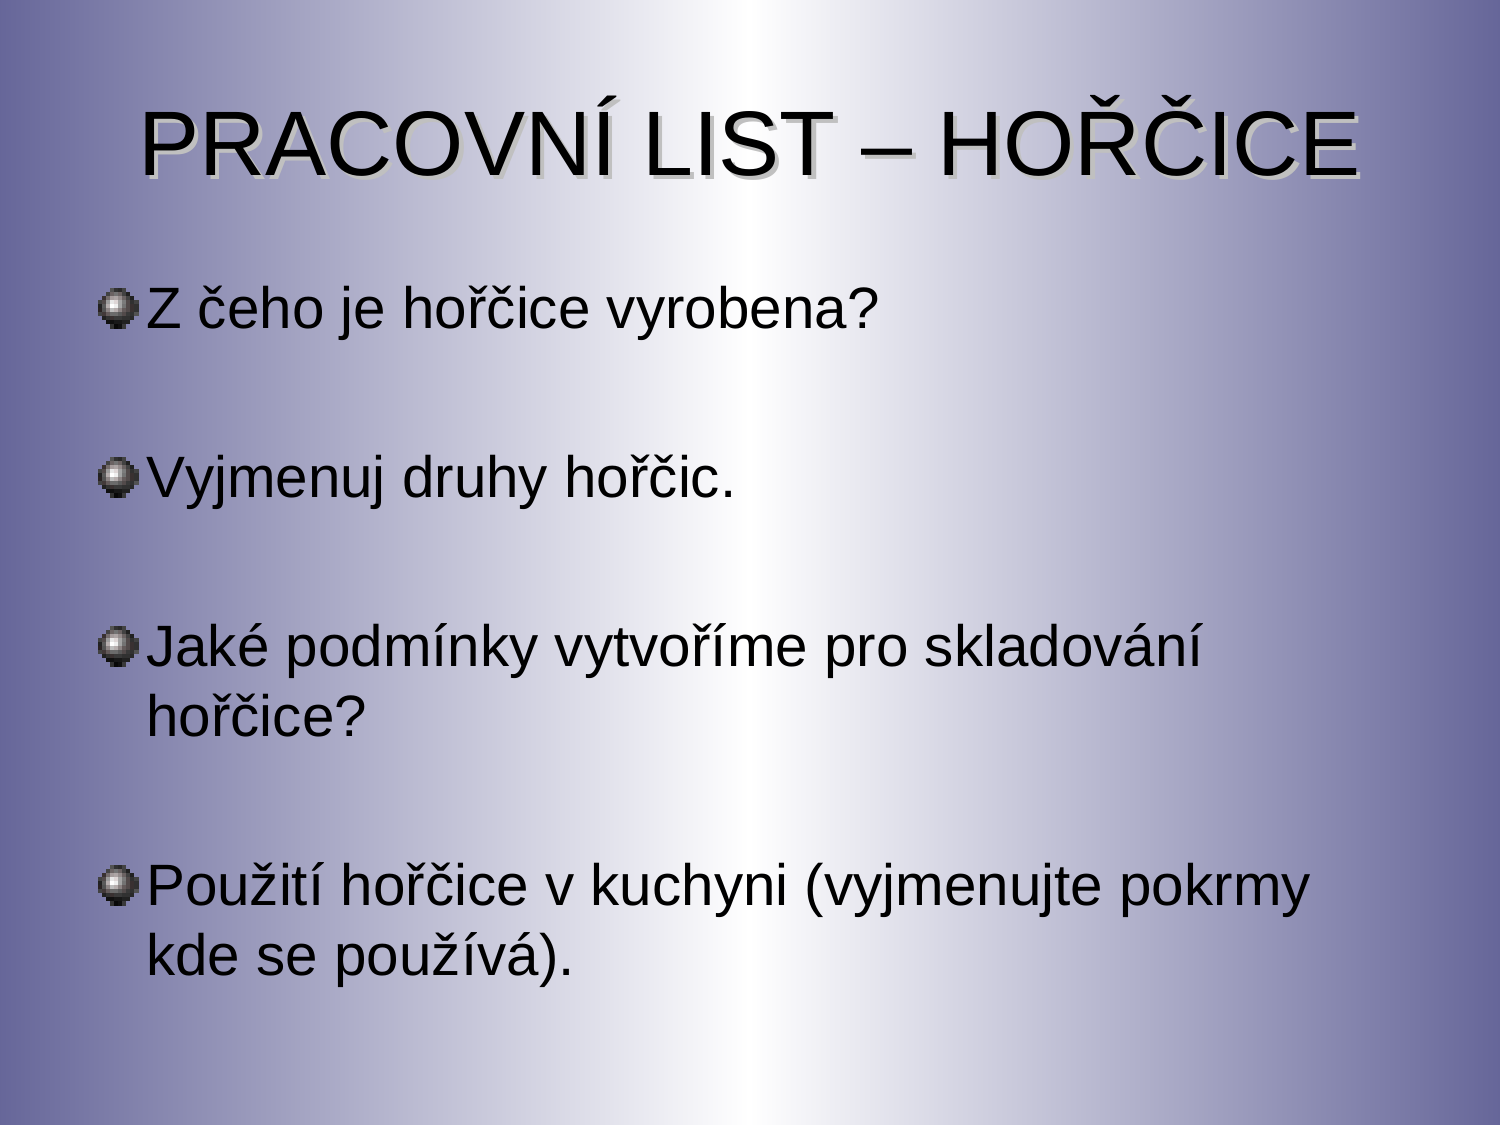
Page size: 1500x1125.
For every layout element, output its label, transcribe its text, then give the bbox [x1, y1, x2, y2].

title PRACOVNÍ LIST – HOŘČICE [75, 45, 1426, 233]
list Z čeho je hořčice vyrobena? Vyjmenuj druhy hořčic. Jaké podmínky vytvoříme pro skladování hořčice? Použití hořčice v kuchyni (vyjmenujte pokrmy kde se používá). [75, 262, 1426, 1007]
